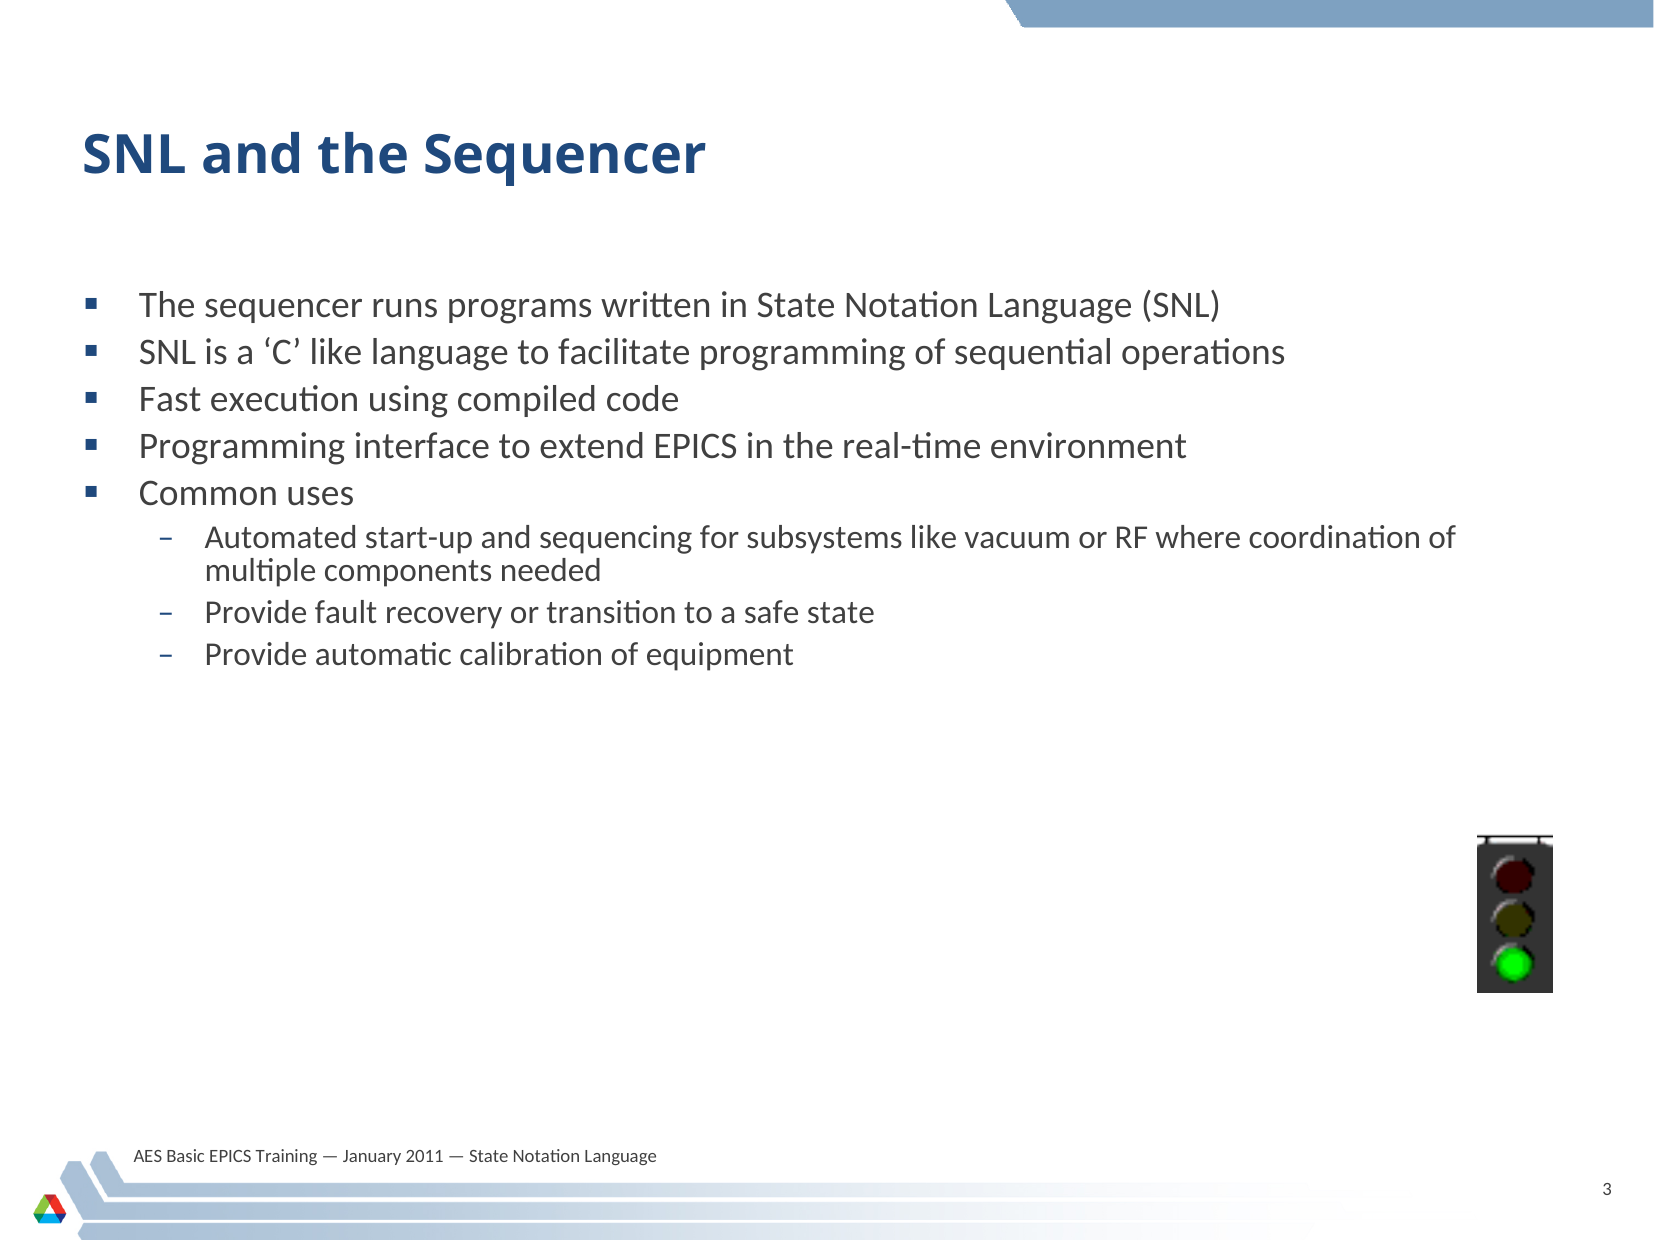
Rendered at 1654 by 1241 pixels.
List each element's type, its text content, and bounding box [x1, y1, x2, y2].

title SNL and the Sequencer [82, 49, 1571, 257]
picture [0, 0, 1654, 29]
list The sequencer runs programs written in State Notation Language (SNL) SNL is a ‘C’ like language to facilitate programming of sequential operations Fast execution using compiled code Programming interface to extend EPICS in the real-time environment Common uses Automated start-up and sequencing for subsystems like vacuum or RF where coordination of multiple components needed Provide fault recovery or transition to a safe state Provide automatic calibration of equipment [82, 289, 1571, 1108]
picture [1477, 833, 1553, 993]
picture [0, 1143, 1654, 1240]
